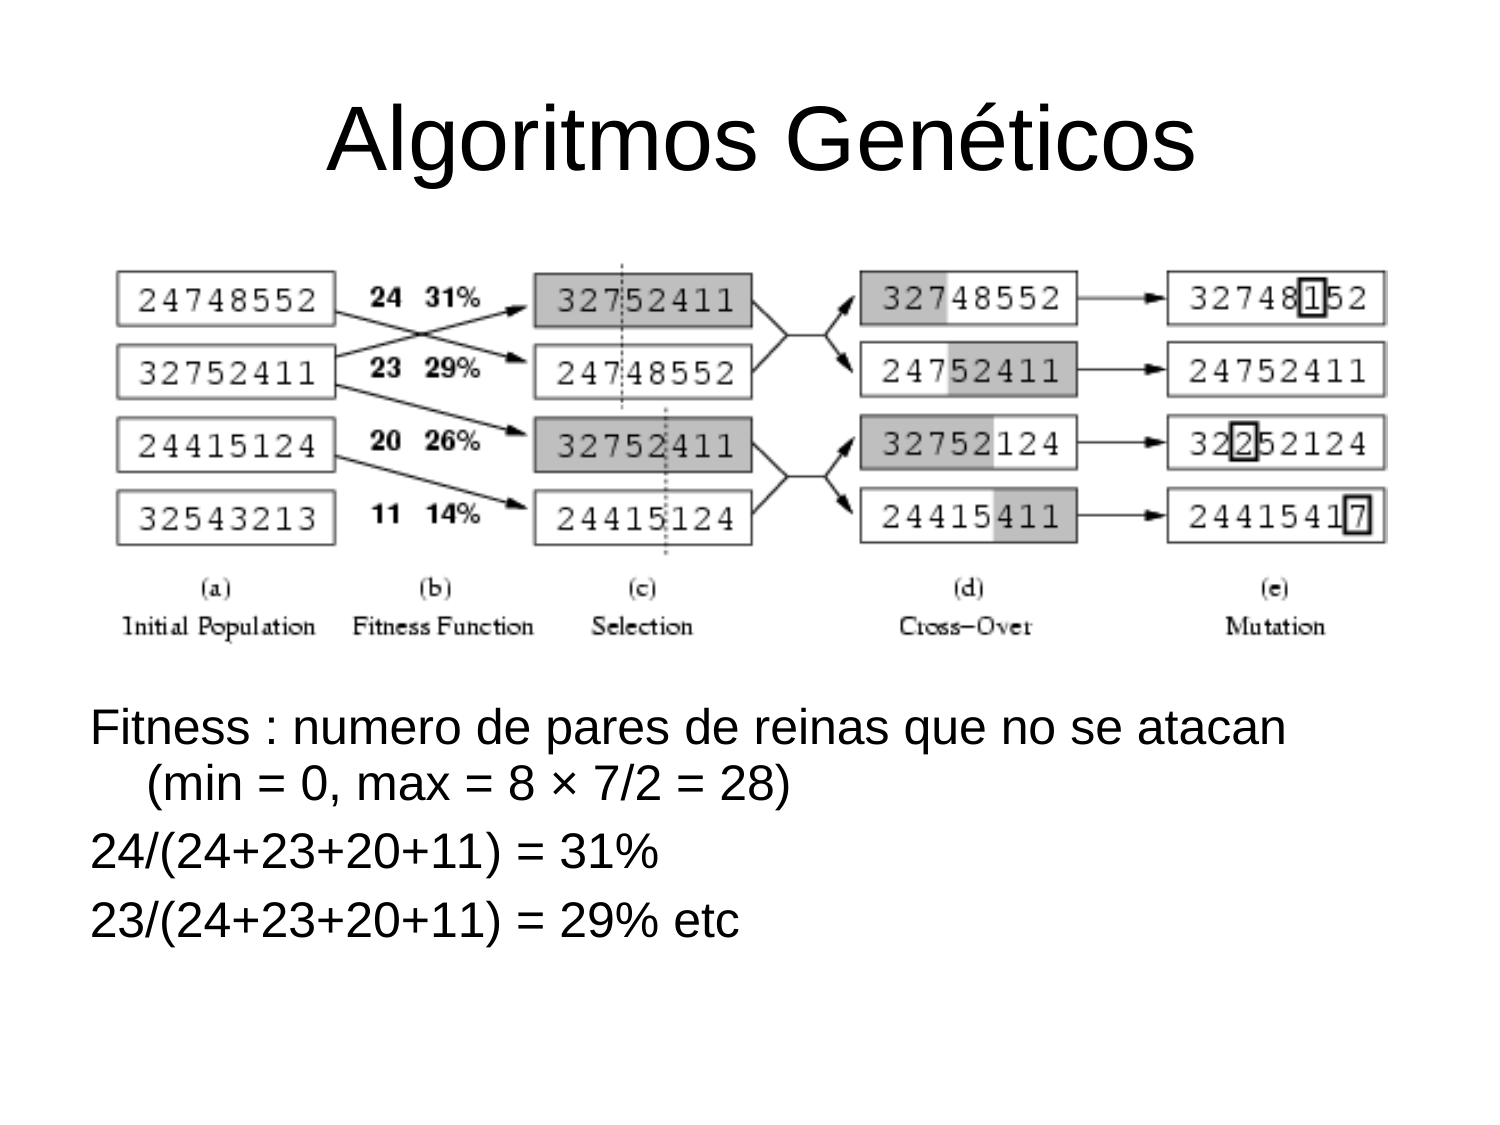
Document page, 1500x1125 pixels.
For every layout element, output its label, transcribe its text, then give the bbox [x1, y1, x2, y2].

picture [112, 262, 1388, 649]
list Fitness : numero de pares de reinas que no se atacan (min = 0, max = 8 × 7/2 = 28) 24/(24+23+20+11) = 31% 23/(24+23+20+11) = 29% etc [75, 262, 1426, 1006]
title Algoritmos Genéticos [75, 45, 1426, 233]
